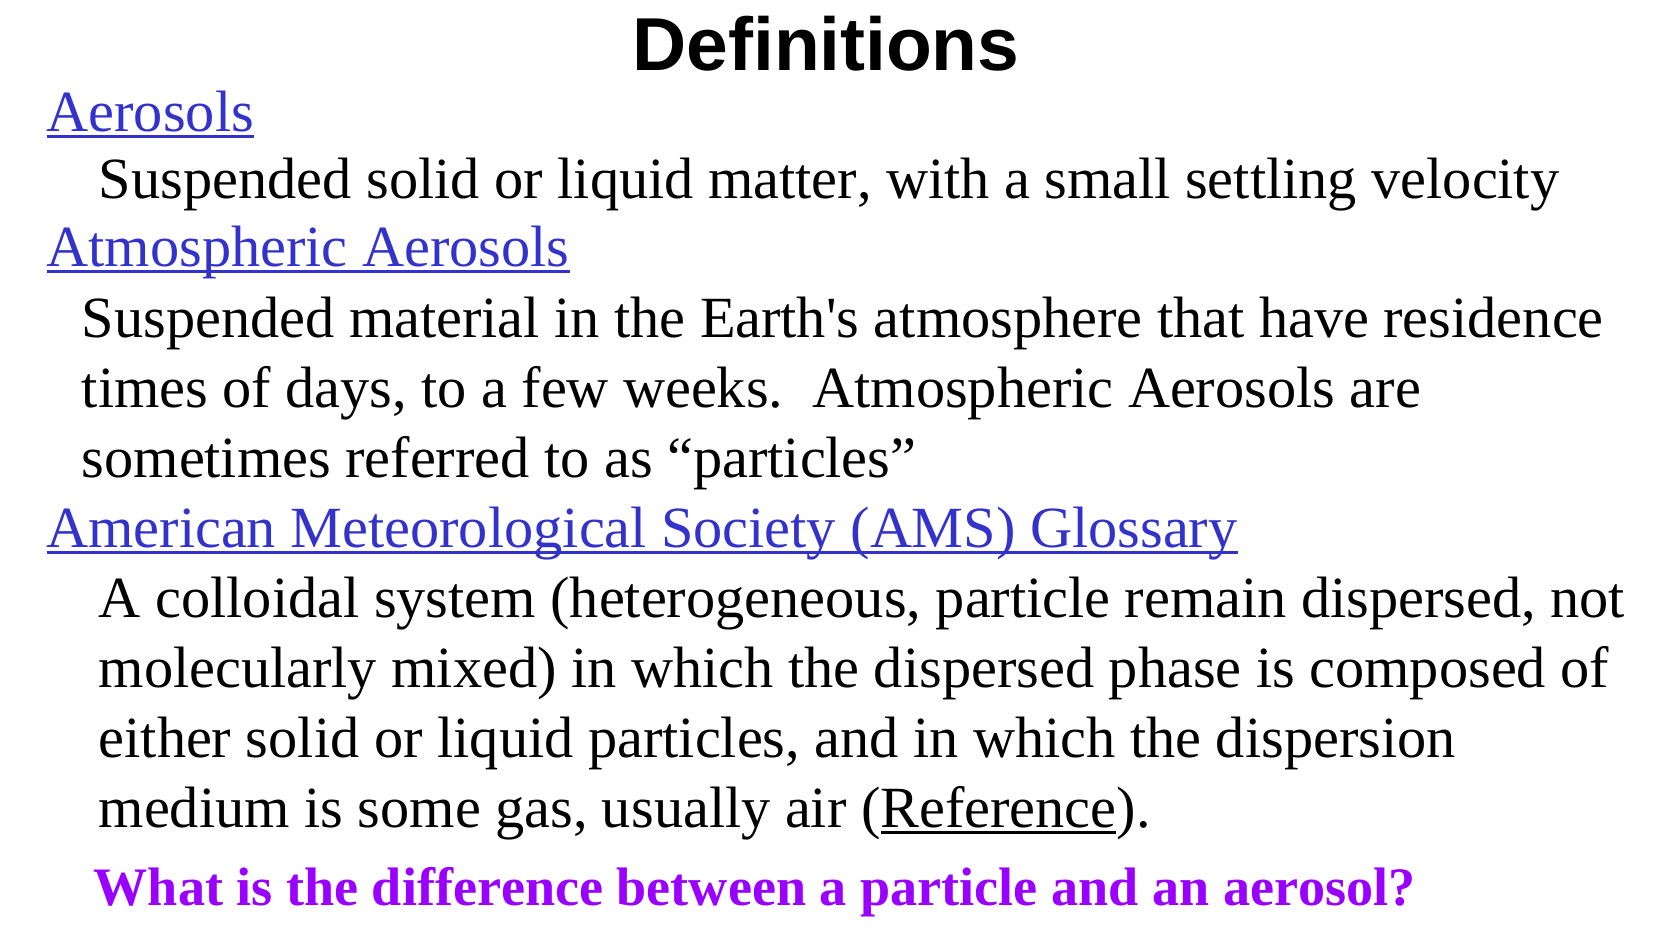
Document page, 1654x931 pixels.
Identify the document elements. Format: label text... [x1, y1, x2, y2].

text_box Aerosols Suspended solid or liquid matter, with a small settling velocity Atmospheric Aerosols Suspended material in the Earth's atmosphere that have residence times of days, to a few weeks. Atmospheric Aerosols are sometimes referred to as “particles” American Meteorological Society (AMS) Glossary A colloidal system (heterogeneous, particle remain dispersed, not molecularly mixed) in which the dispersed phase is composed of either solid or liquid particles, and in which the dispersion medium is some gas, usually air (Reference). [29, 88, 1637, 840]
text_box What is the difference between a particle and an aerosol? [27, 843, 1497, 925]
title Definitions [0, 1, 1654, 88]
